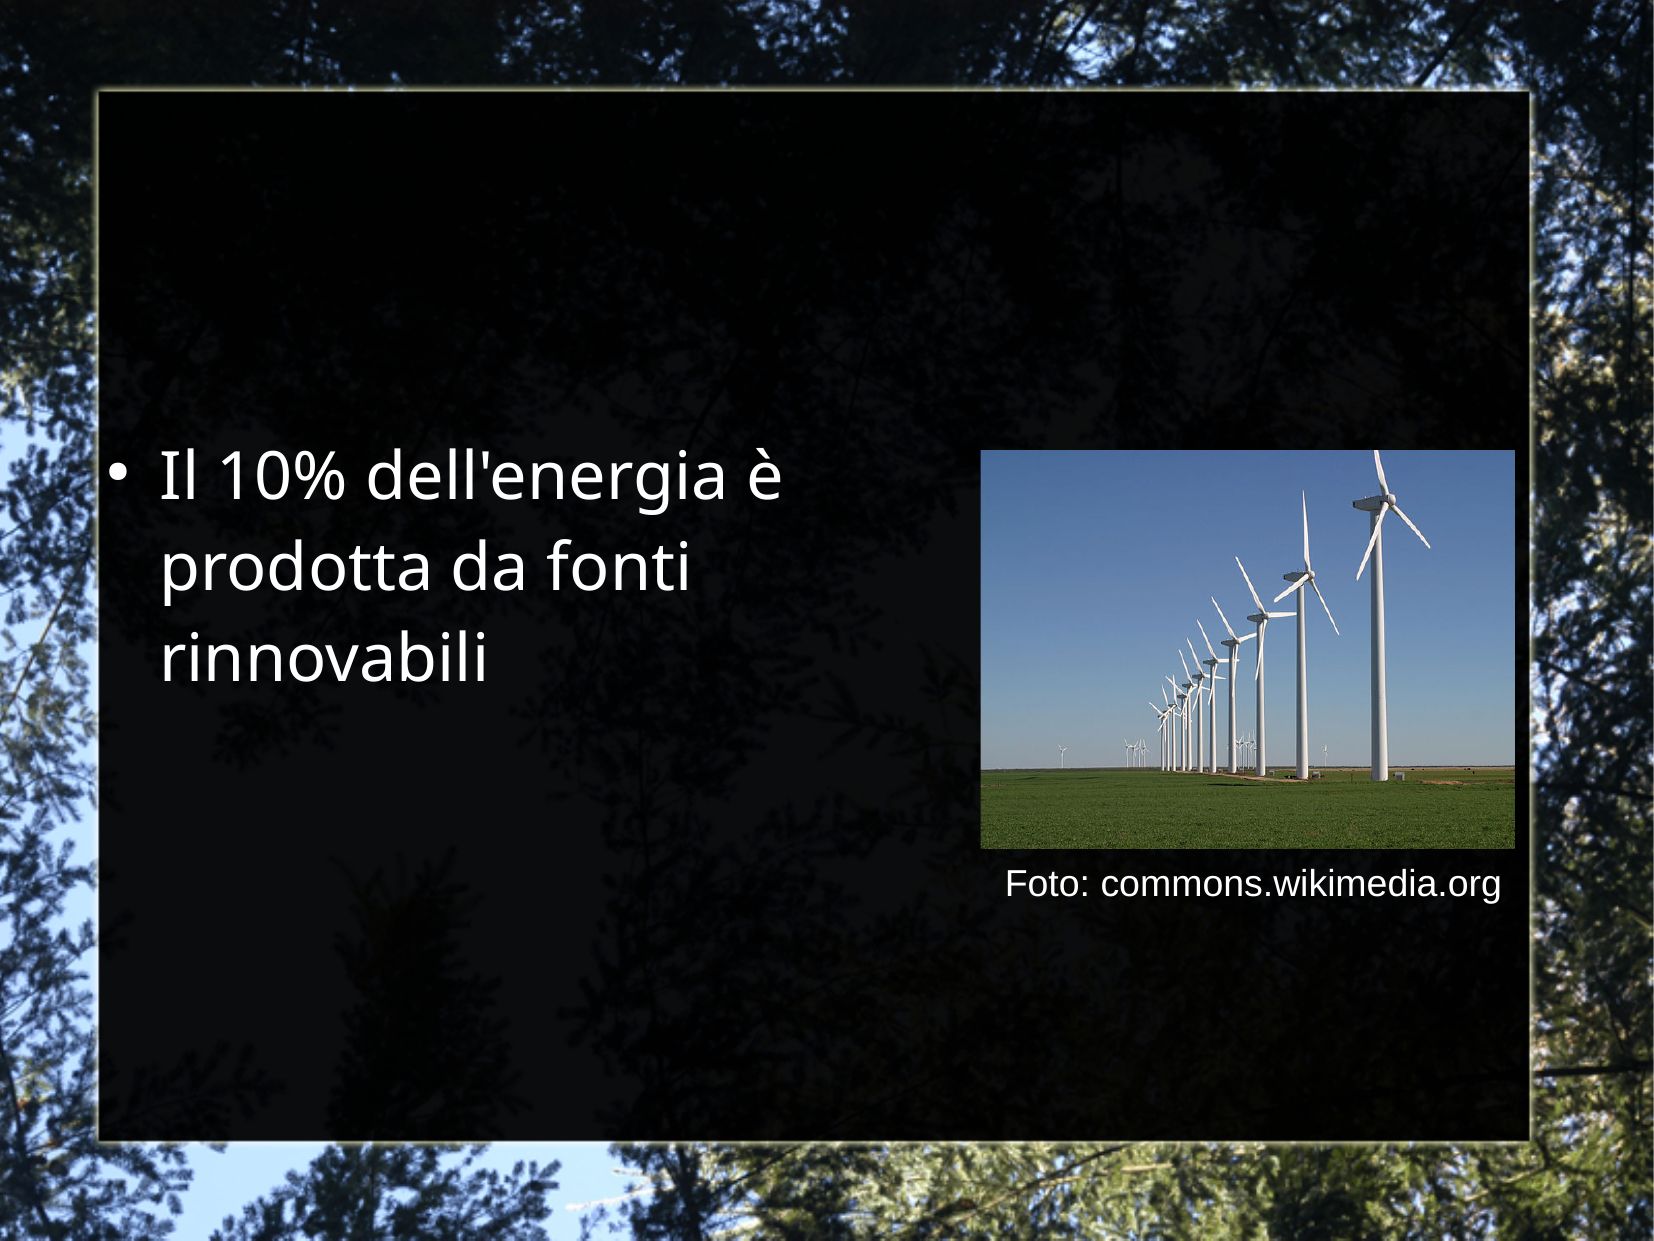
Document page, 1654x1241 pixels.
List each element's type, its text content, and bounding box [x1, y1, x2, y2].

picture [0, 0, 1654, 1241]
list Il 10% dell'energia è prodotta da fonti rinnovabili [88, 428, 991, 1148]
text_box Foto: commons.wikimedia.org [990, 855, 1654, 912]
